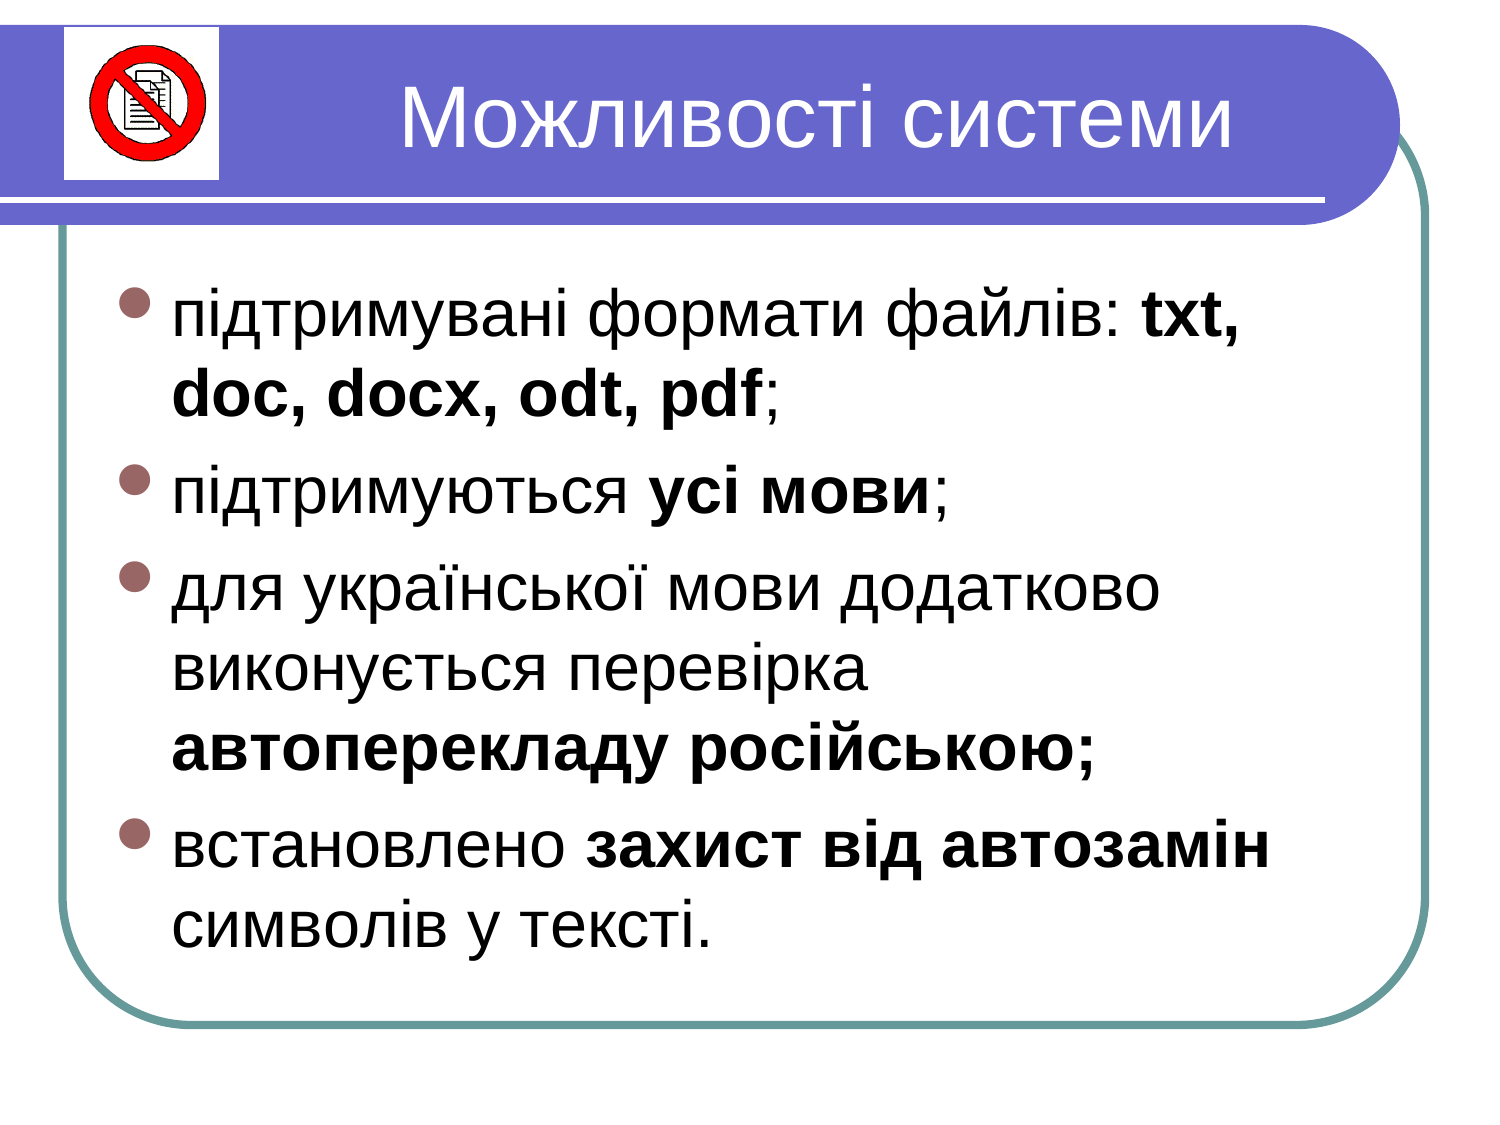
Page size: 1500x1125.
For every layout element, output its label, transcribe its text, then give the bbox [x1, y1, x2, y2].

picture [64, 27, 219, 180]
list підтримувані формати файлів: txt, doc, docx, odt, pdf; підтримуються усі мови; для української мови додатково виконується перевірка автоперекладу російською; встановлено захист від автозамін символів у тексті. [99, 262, 1401, 988]
title Можливості системи [383, 37, 1347, 188]
